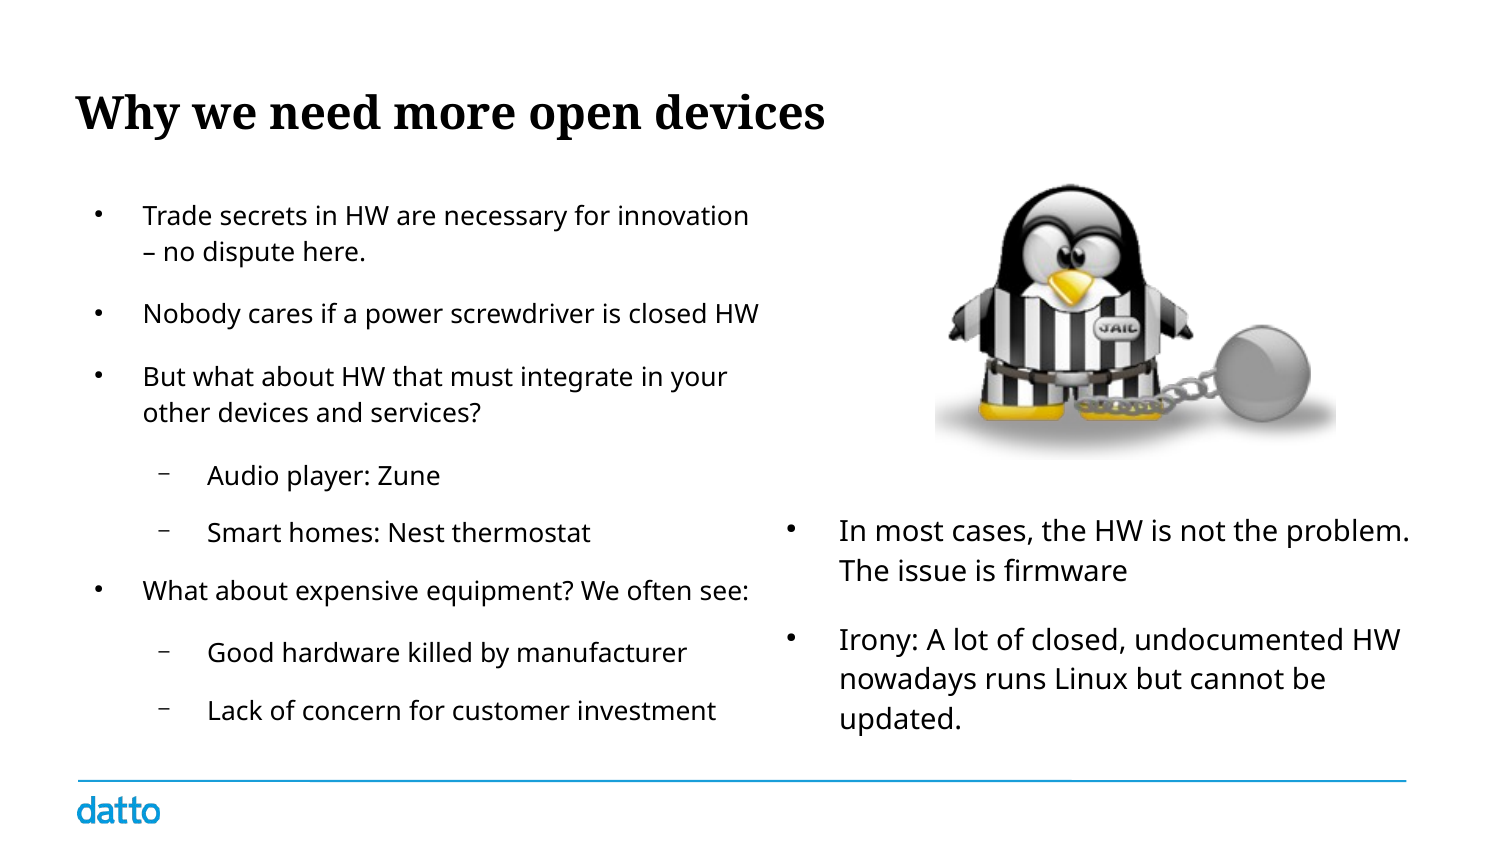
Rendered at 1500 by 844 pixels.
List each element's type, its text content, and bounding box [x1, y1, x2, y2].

list Trade secrets in HW are necessary for innovation – no dispute here. Nobody cares if a power screwdriver is closed HW But what about HW that must integrate in your other devices and services? Audio player: Zune Smart homes: Nest thermostat What about expensive equipment? We often see: Good hardware killed by manufacturer Lack of concern for customer investment [78, 197, 766, 766]
list In most cases, the HW is not the problem. The issue is firmware Irony: A lot of closed, undocumented HW nowadays runs Linux but cannot be updated. [768, 510, 1426, 763]
picture [136, 796, 160, 824]
picture [82, 808, 91, 819]
picture [95, 796, 133, 824]
picture [122, 808, 133, 824]
picture [935, 59, 1336, 460]
title Why we need more open devices [75, 51, 1404, 172]
picture [146, 808, 156, 819]
picture [77, 796, 91, 808]
